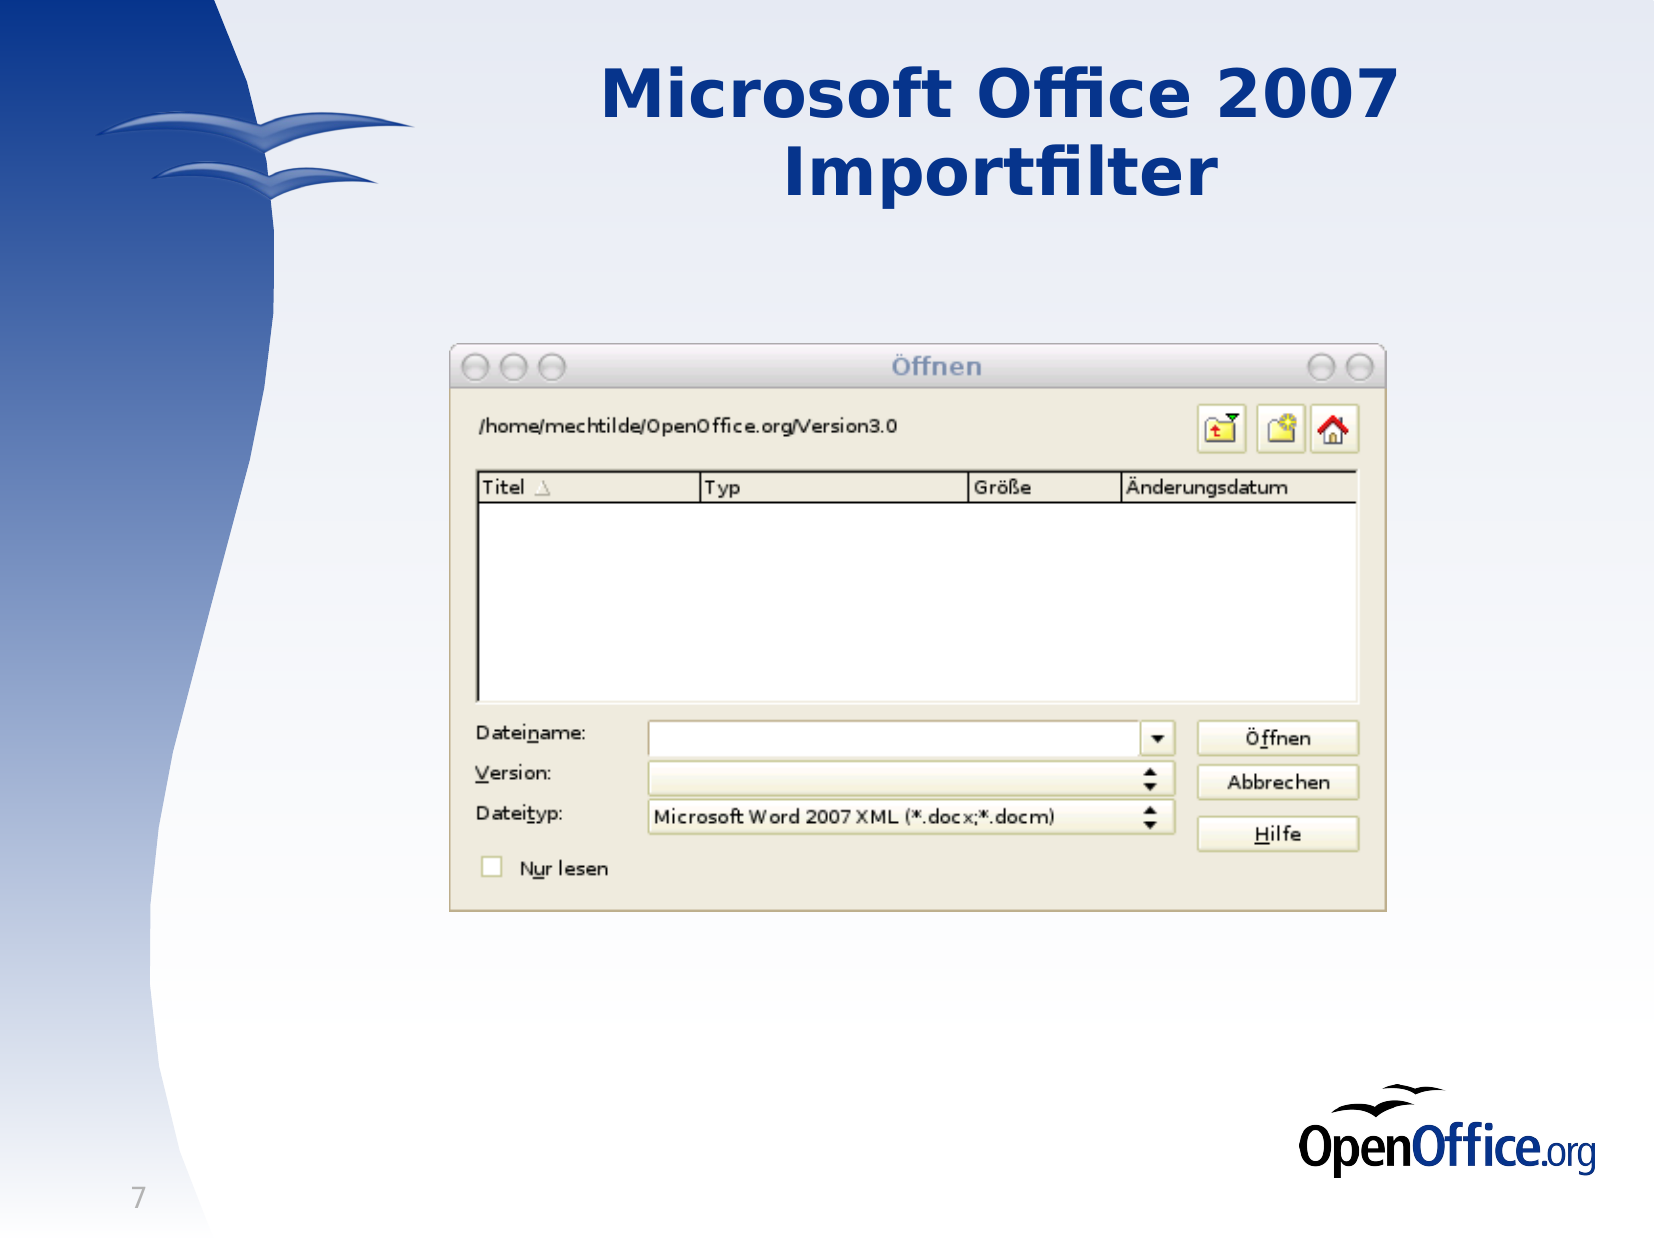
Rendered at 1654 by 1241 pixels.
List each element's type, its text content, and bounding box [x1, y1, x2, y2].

picture [1299, 1084, 1595, 1178]
picture [95, 100, 416, 162]
chart [295, 236, 1565, 1034]
title Microsoft Office 2007 Importfilter [436, 55, 1565, 211]
picture [152, 161, 379, 201]
